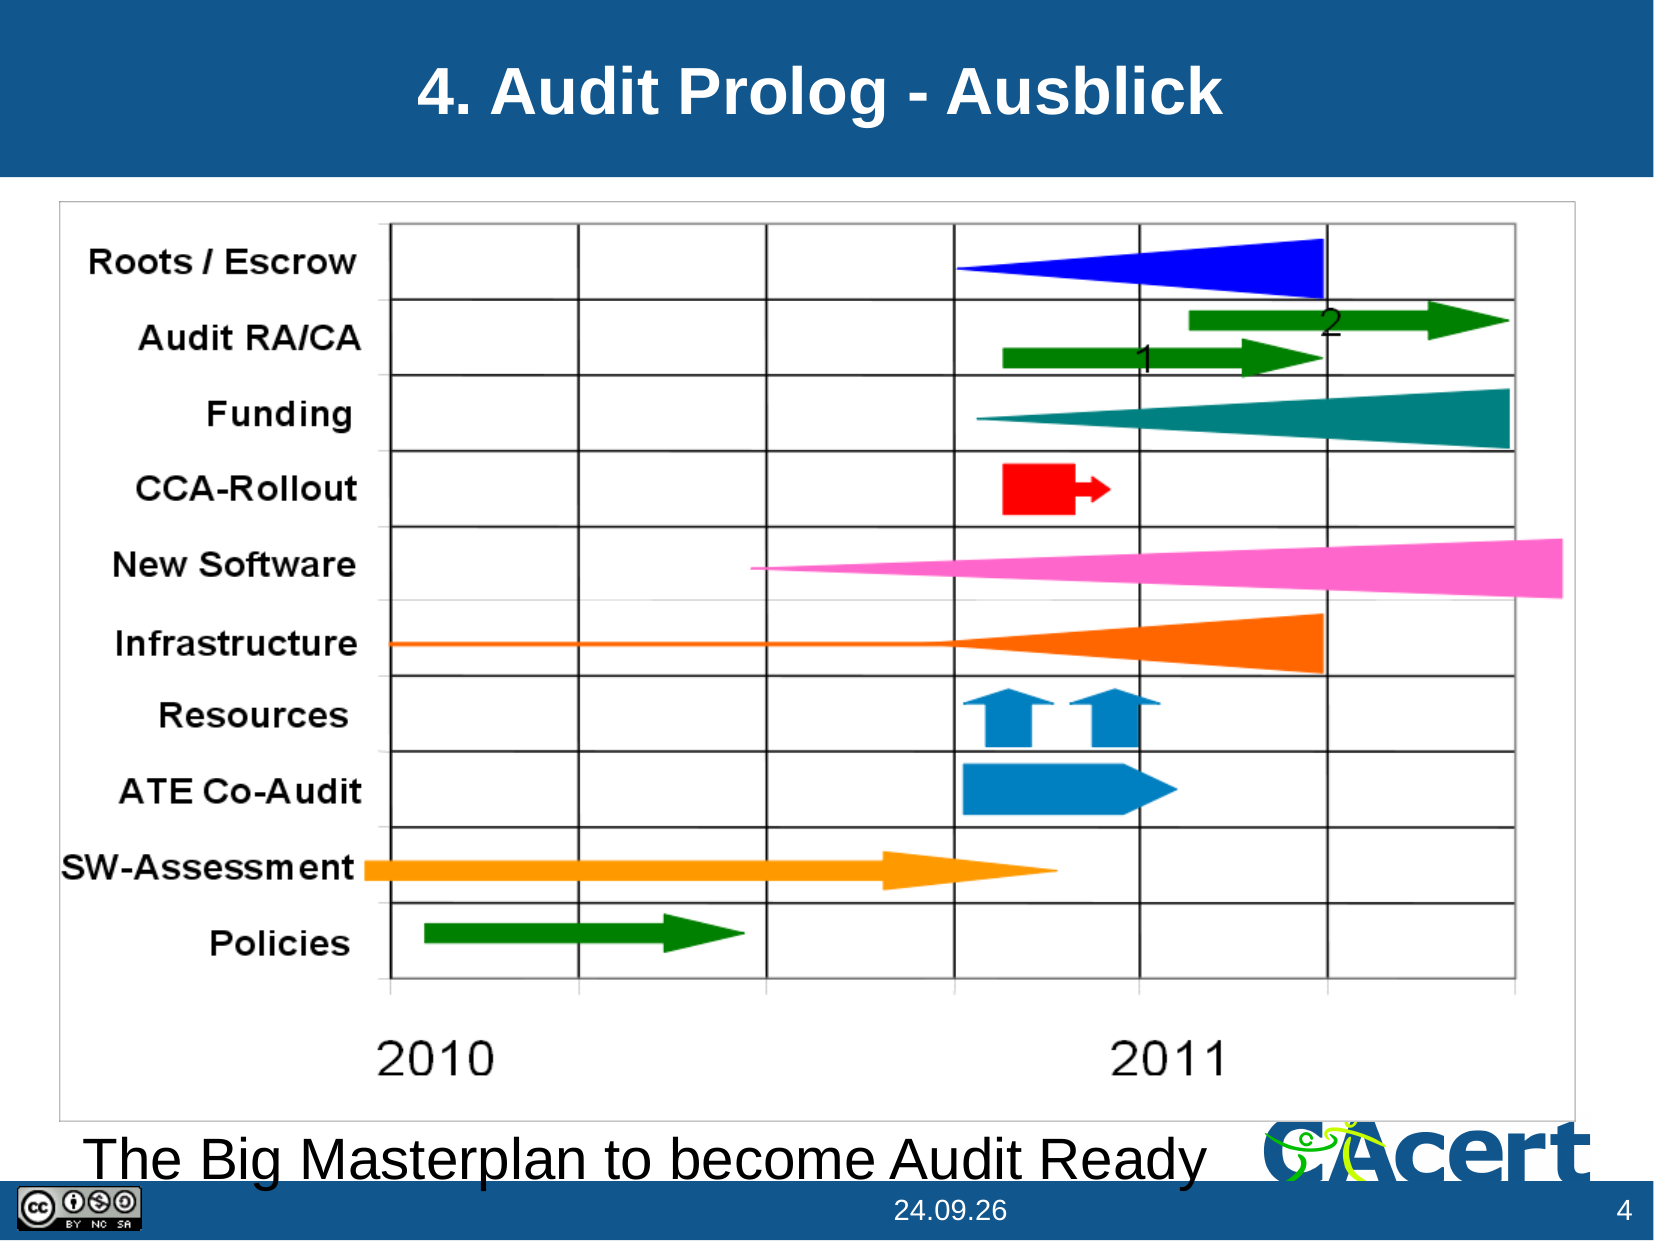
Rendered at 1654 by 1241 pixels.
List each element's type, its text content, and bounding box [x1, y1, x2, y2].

picture [59, 201, 1591, 1181]
list The Big Masterplan to become Audit Ready [82, 218, 1571, 1192]
picture [17, 1186, 142, 1231]
title 4. Audit Prolog - Ausblick [76, 17, 1565, 166]
